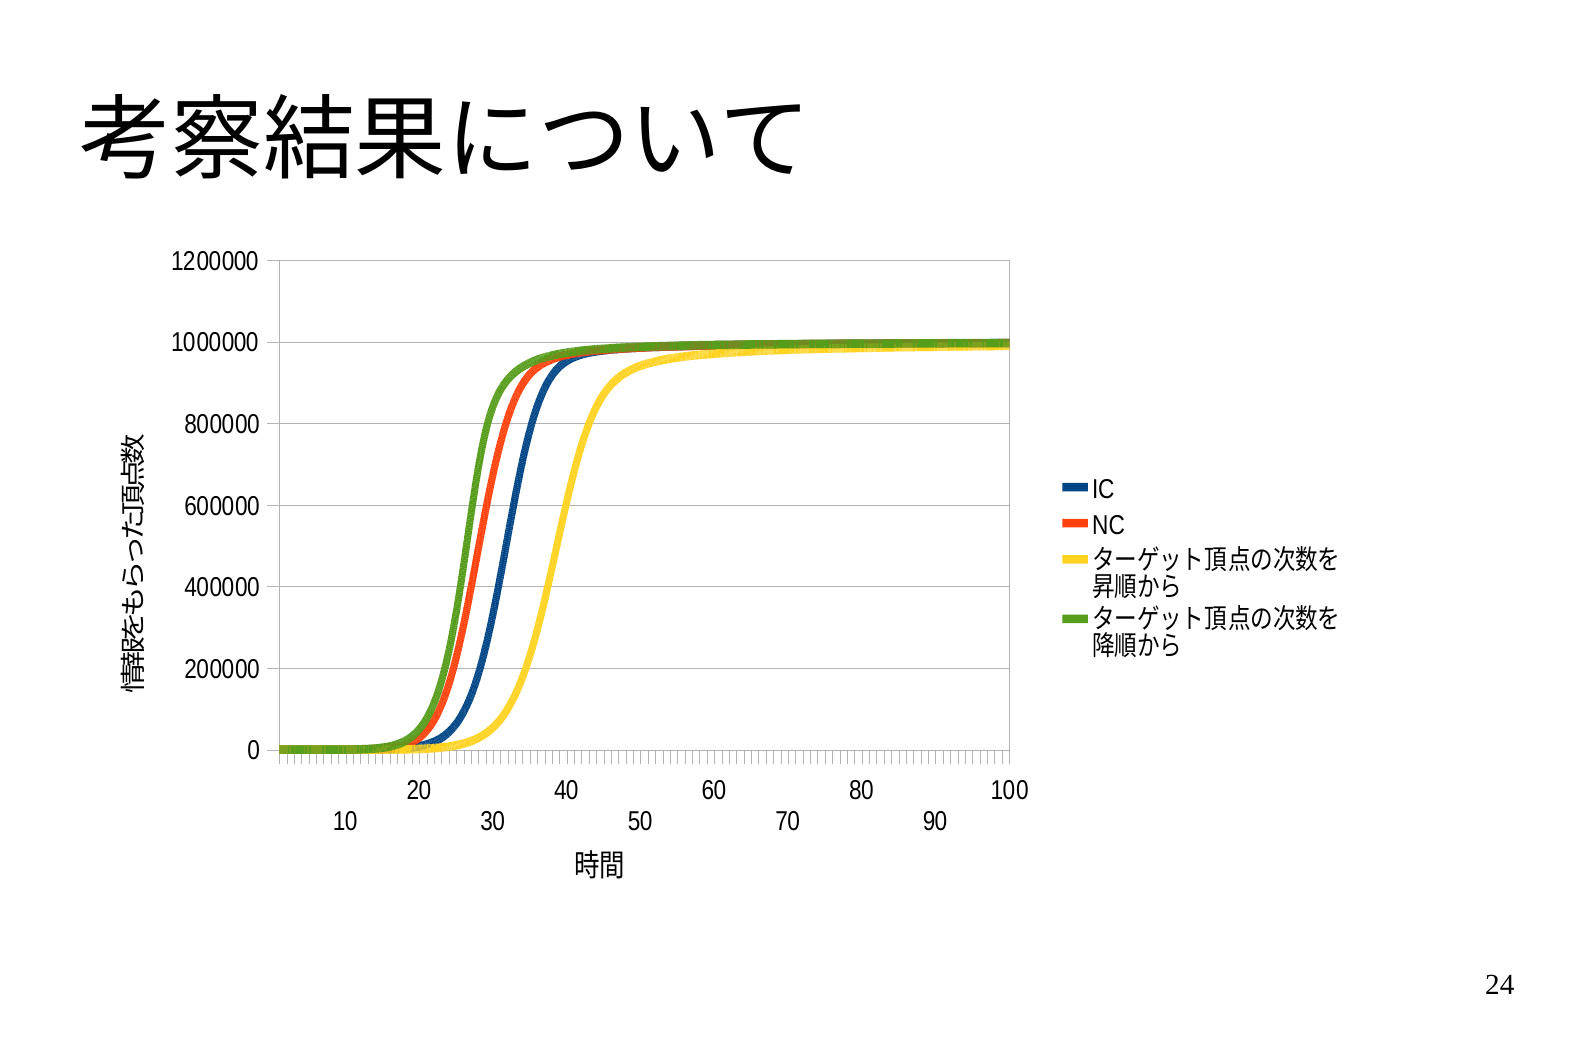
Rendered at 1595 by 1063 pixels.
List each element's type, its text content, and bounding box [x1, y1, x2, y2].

title 考察結果について [79, 42, 1515, 220]
picture [88, 231, 1376, 907]
text_box [79, 248, 1515, 951]
